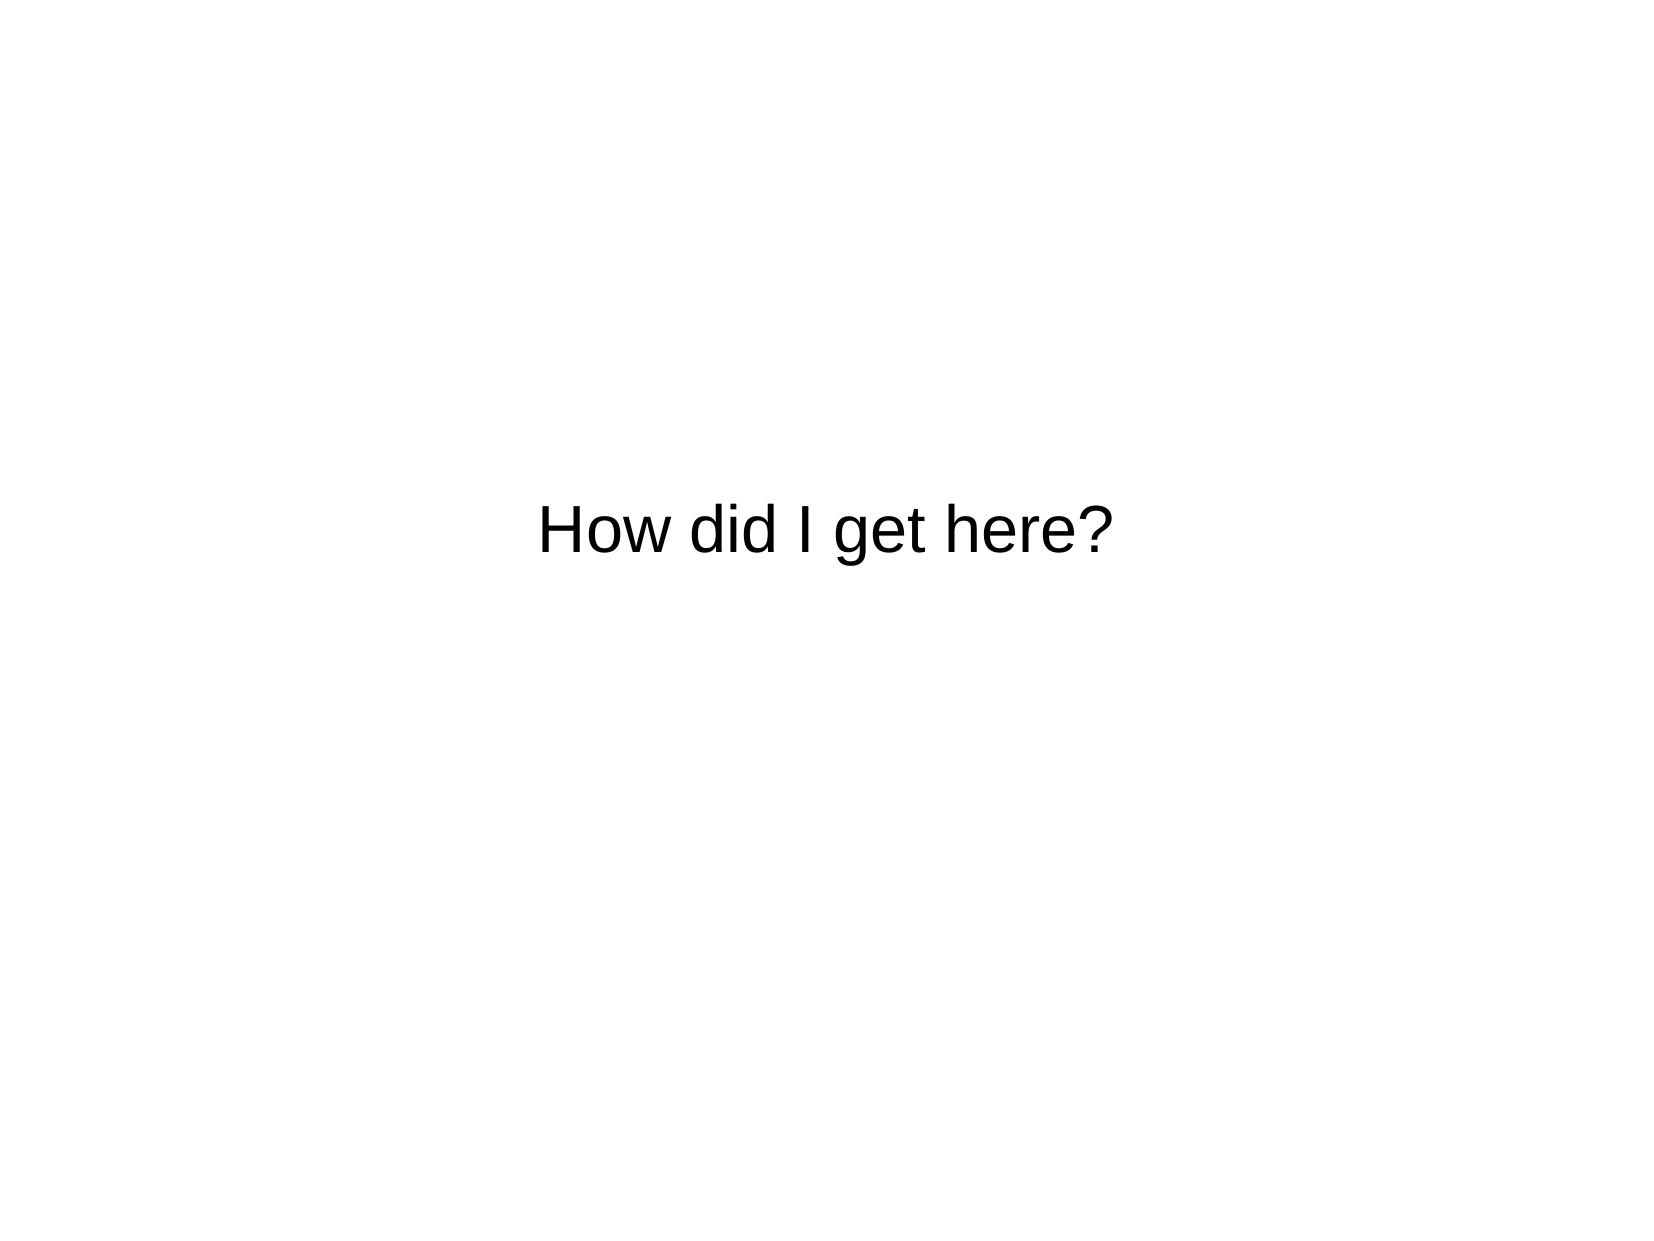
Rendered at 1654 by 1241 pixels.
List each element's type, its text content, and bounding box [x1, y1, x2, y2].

subtitle How did I get here? [82, 49, 1571, 1010]
